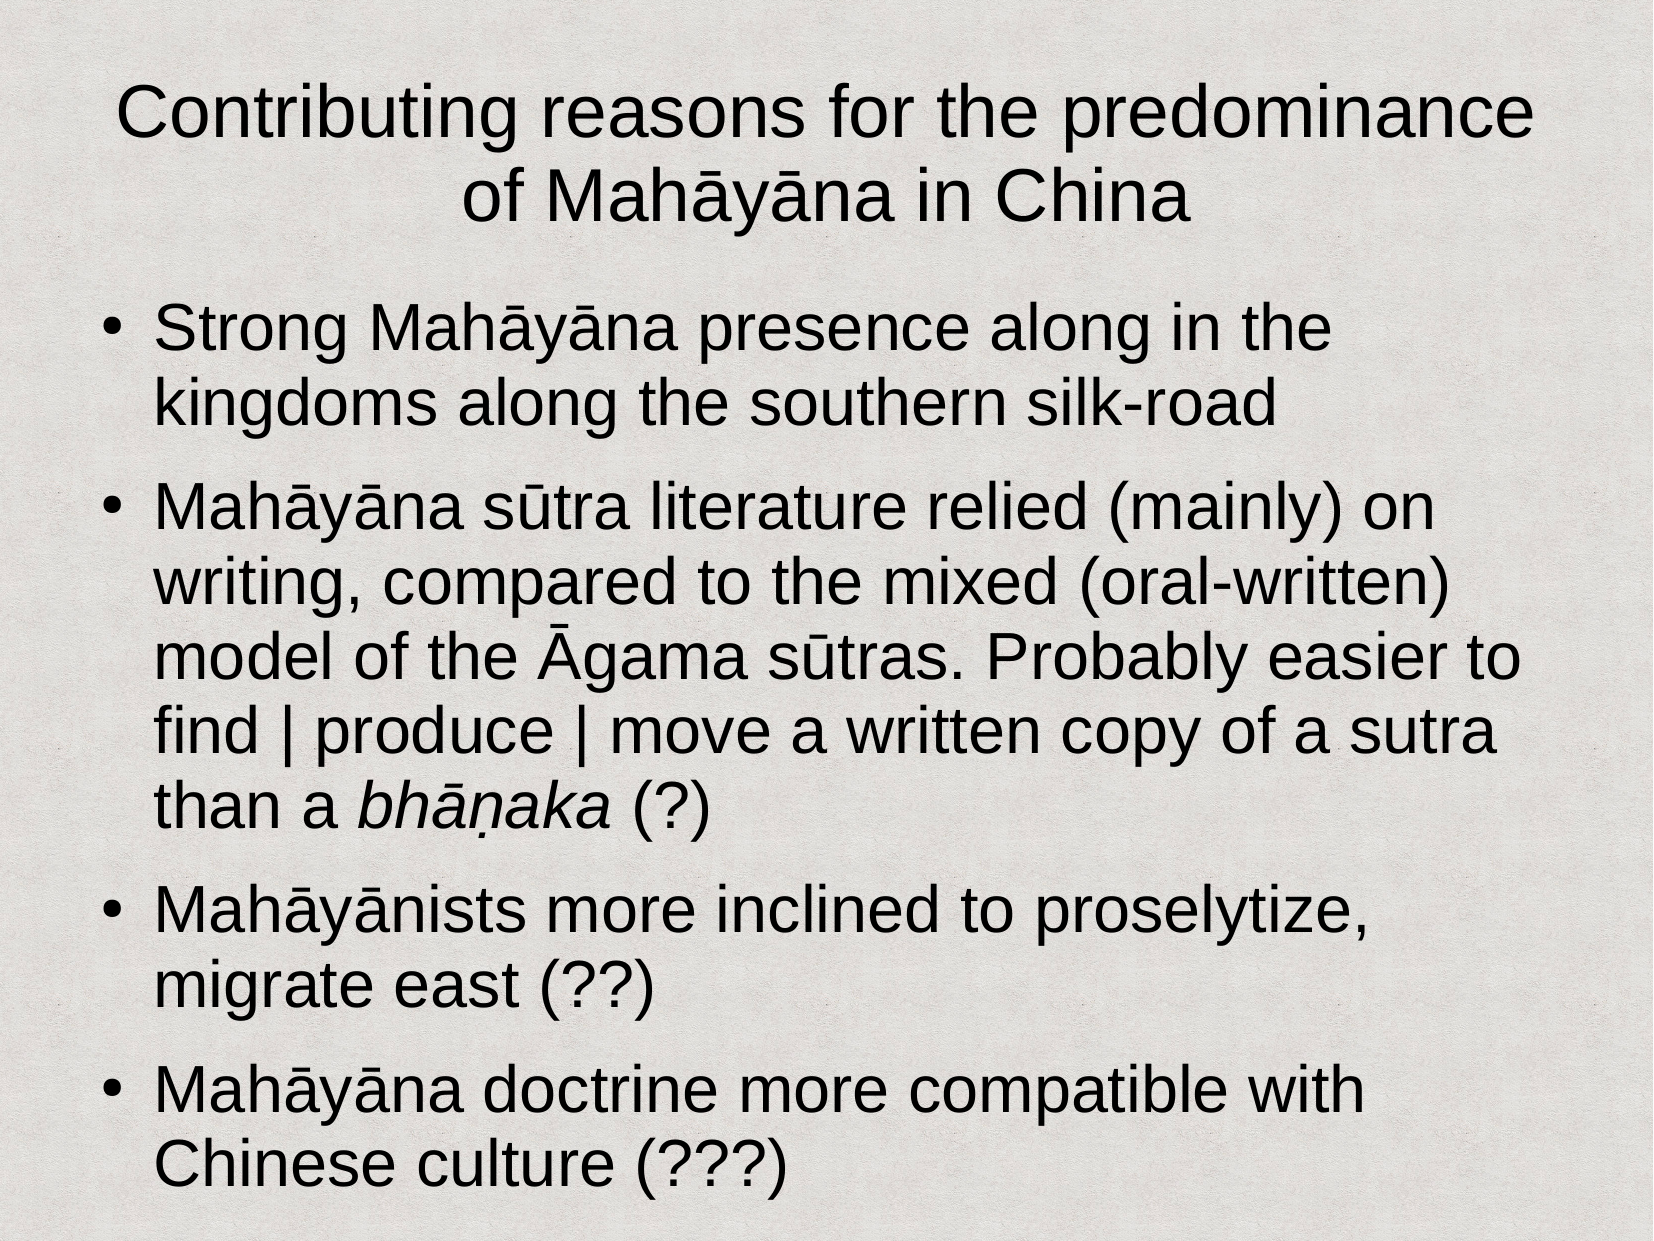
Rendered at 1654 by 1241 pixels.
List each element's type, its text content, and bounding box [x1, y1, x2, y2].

list Strong Mahāyāna presence along in the kingdoms along the southern silk-road Mahāyāna sūtra literature relied (mainly) on writing, compared to the mixed (oral-written) model of the Āgama sūtras. Probably easier to find | produce | move a written copy of a sutra than a bhāṇaka (?) Mahāyānists more inclined to proselytize, migrate east (??) Mahāyāna doctrine more compatible with Chinese culture (???) [82, 290, 1571, 1202]
title Contributing reasons for the predominance of Mahāyāna in China [82, 49, 1571, 257]
picture [0, 0, 1654, 1241]
